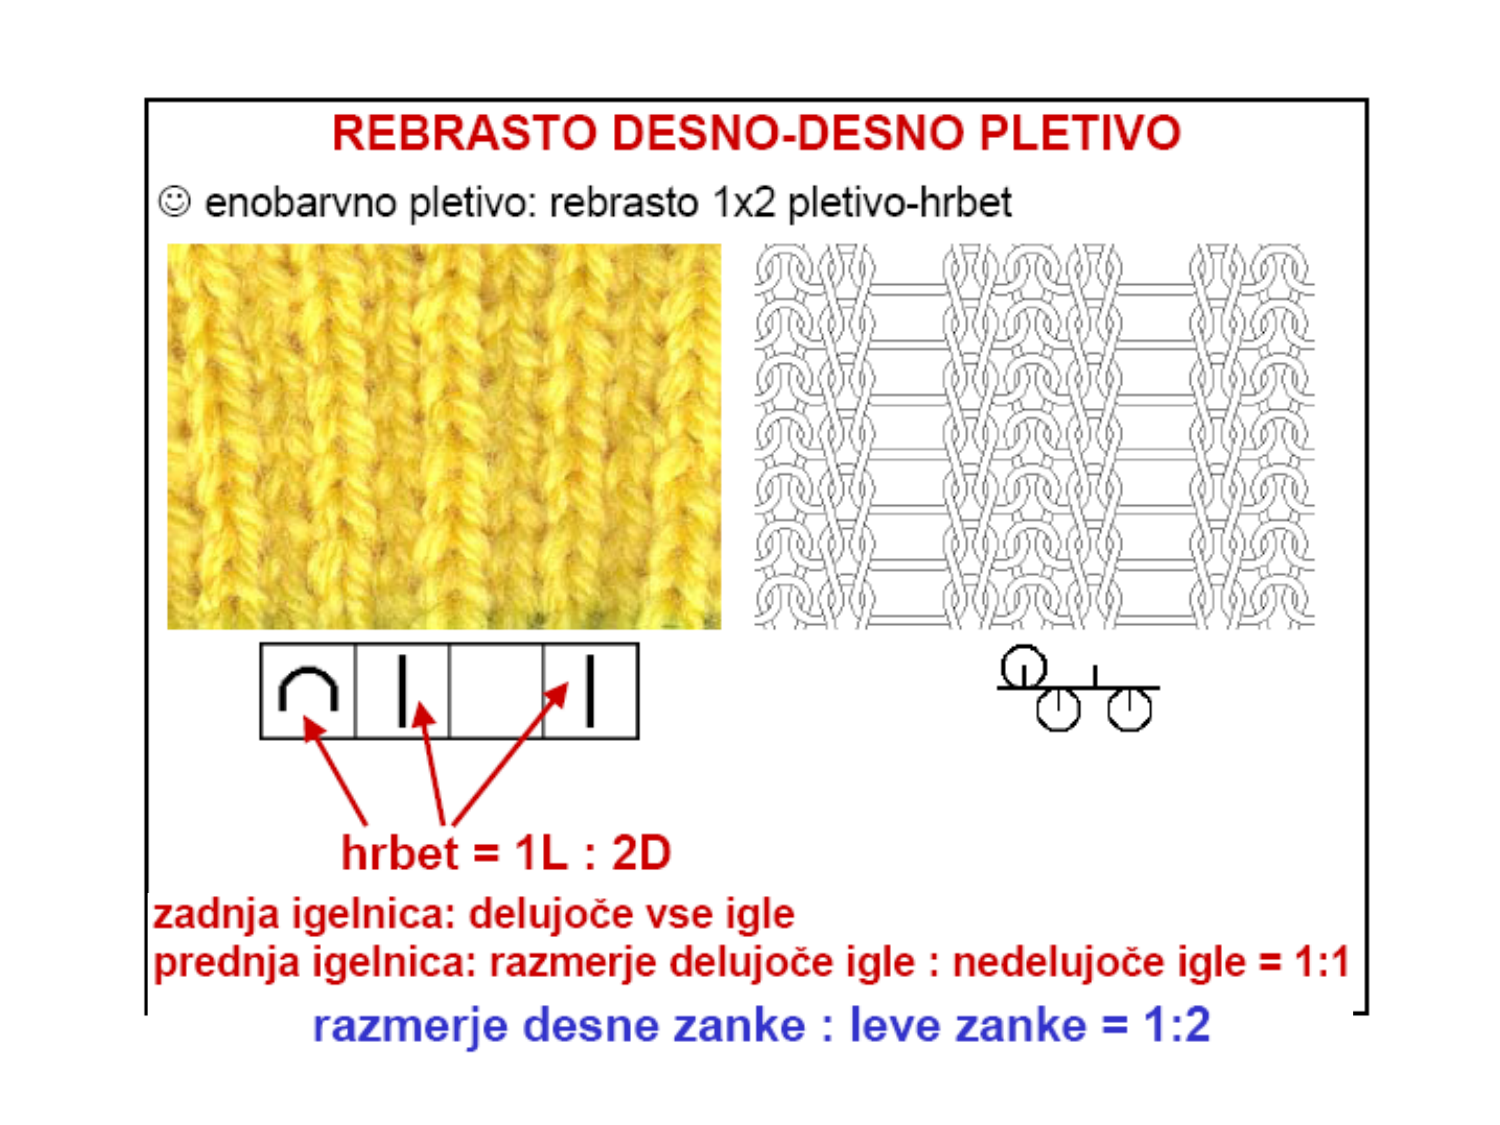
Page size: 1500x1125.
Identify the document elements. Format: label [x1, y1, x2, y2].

picture [122, 90, 1378, 1065]
